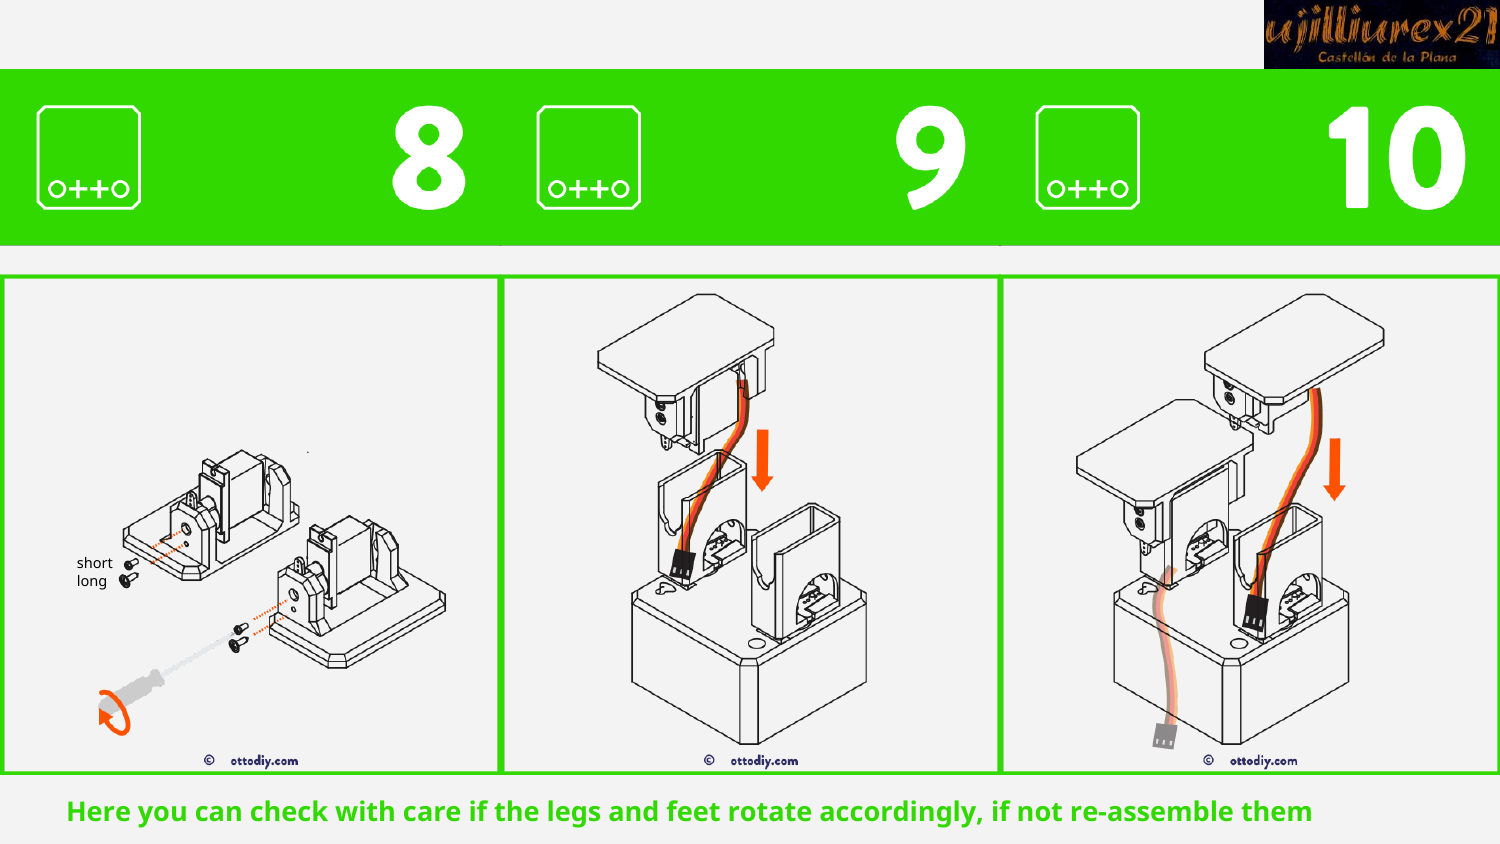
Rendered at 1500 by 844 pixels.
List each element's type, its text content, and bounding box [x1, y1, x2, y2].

list Here you can check with care if the legs and feet rotate accordingly, if not re-assemble them [51, 778, 1443, 844]
picture [0, 0, 1500, 775]
text_box short long [61, 539, 472, 587]
